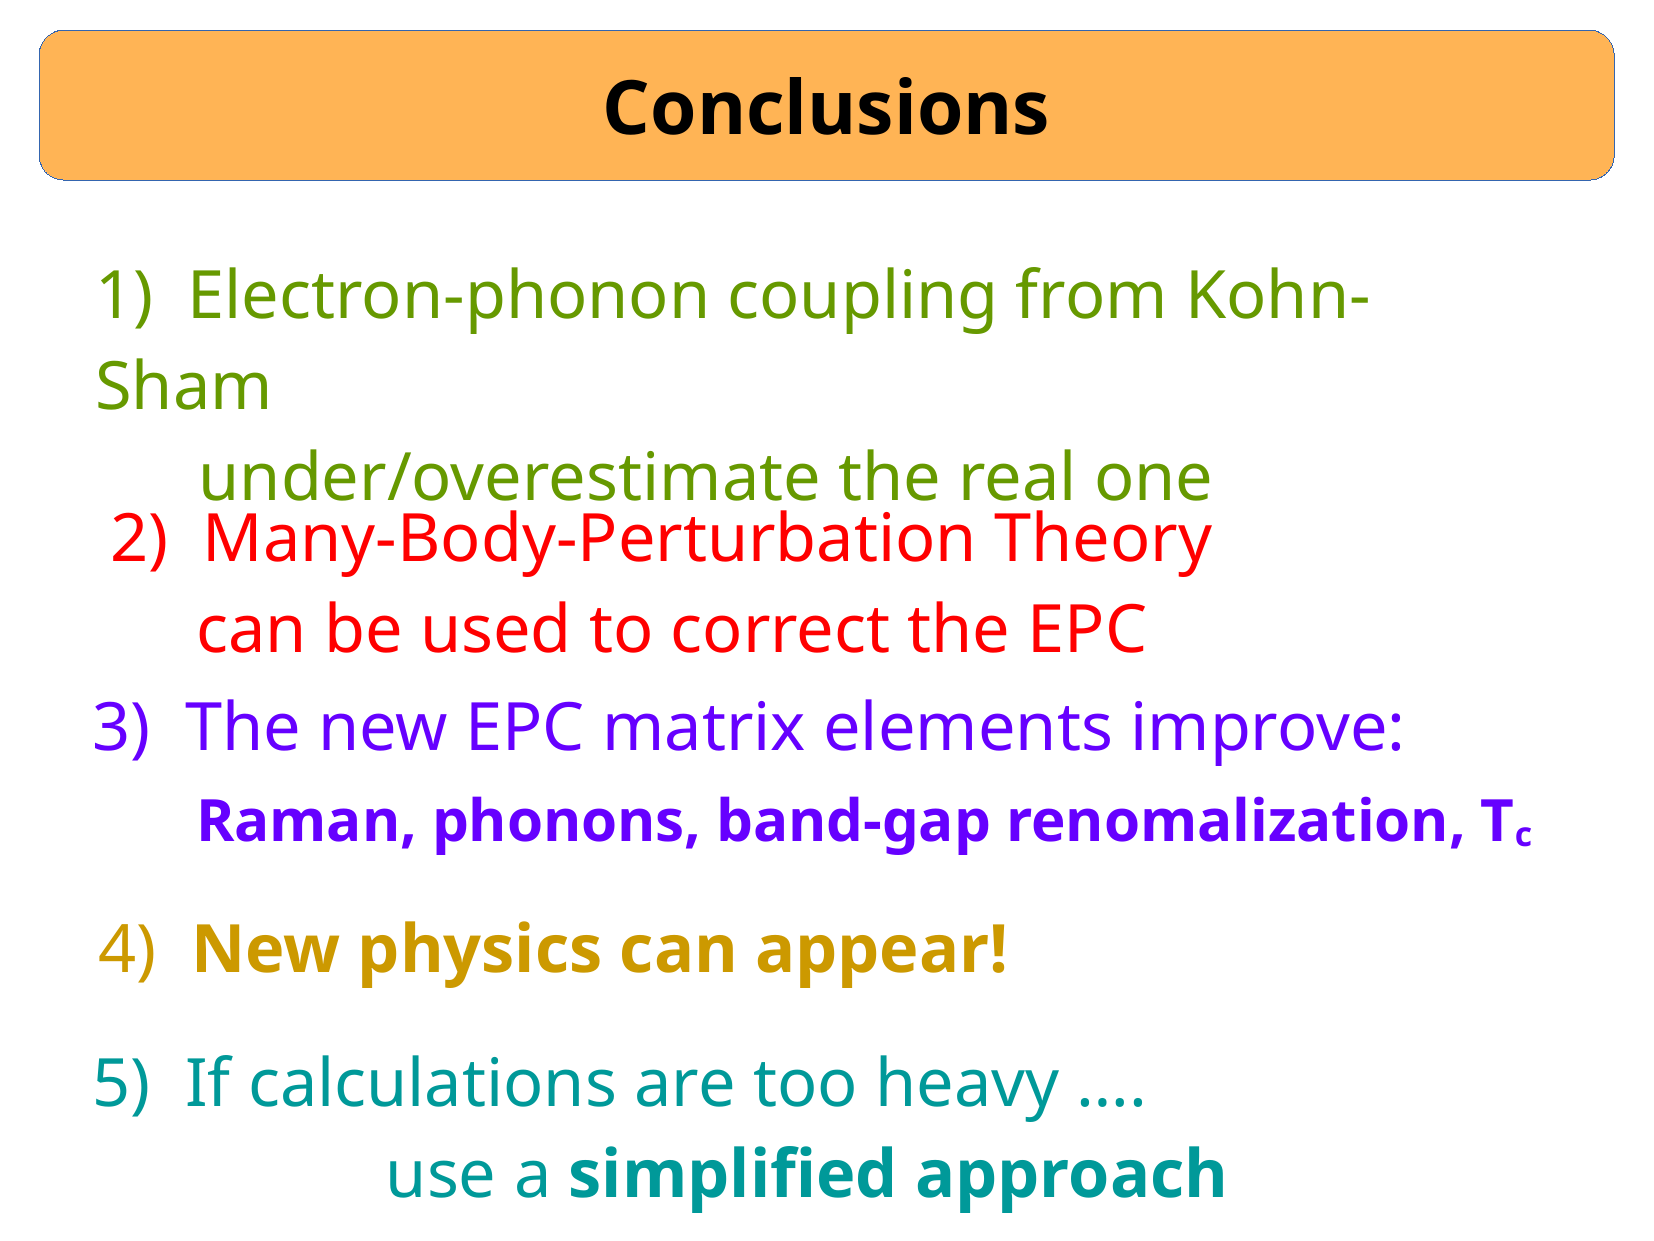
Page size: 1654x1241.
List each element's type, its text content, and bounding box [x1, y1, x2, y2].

text_box 5) If calculations are too heavy …. use a simplified approach [42, 1027, 1558, 1204]
text_box 3) The new EPC matrix elements improve: Raman, phonons, band-gap renomalization, Tc [42, 671, 1558, 865]
text_box Conclusions [39, 30, 1615, 181]
text_box 2) Many-Body-Perturbation Theory can be used to correct the EPC [60, 483, 1576, 659]
text_box 4) New physics can appear! [48, 893, 1564, 990]
text_box 1) Electron-phonon coupling from Kohn-Sham under/overestimate the real one [45, 240, 1561, 416]
